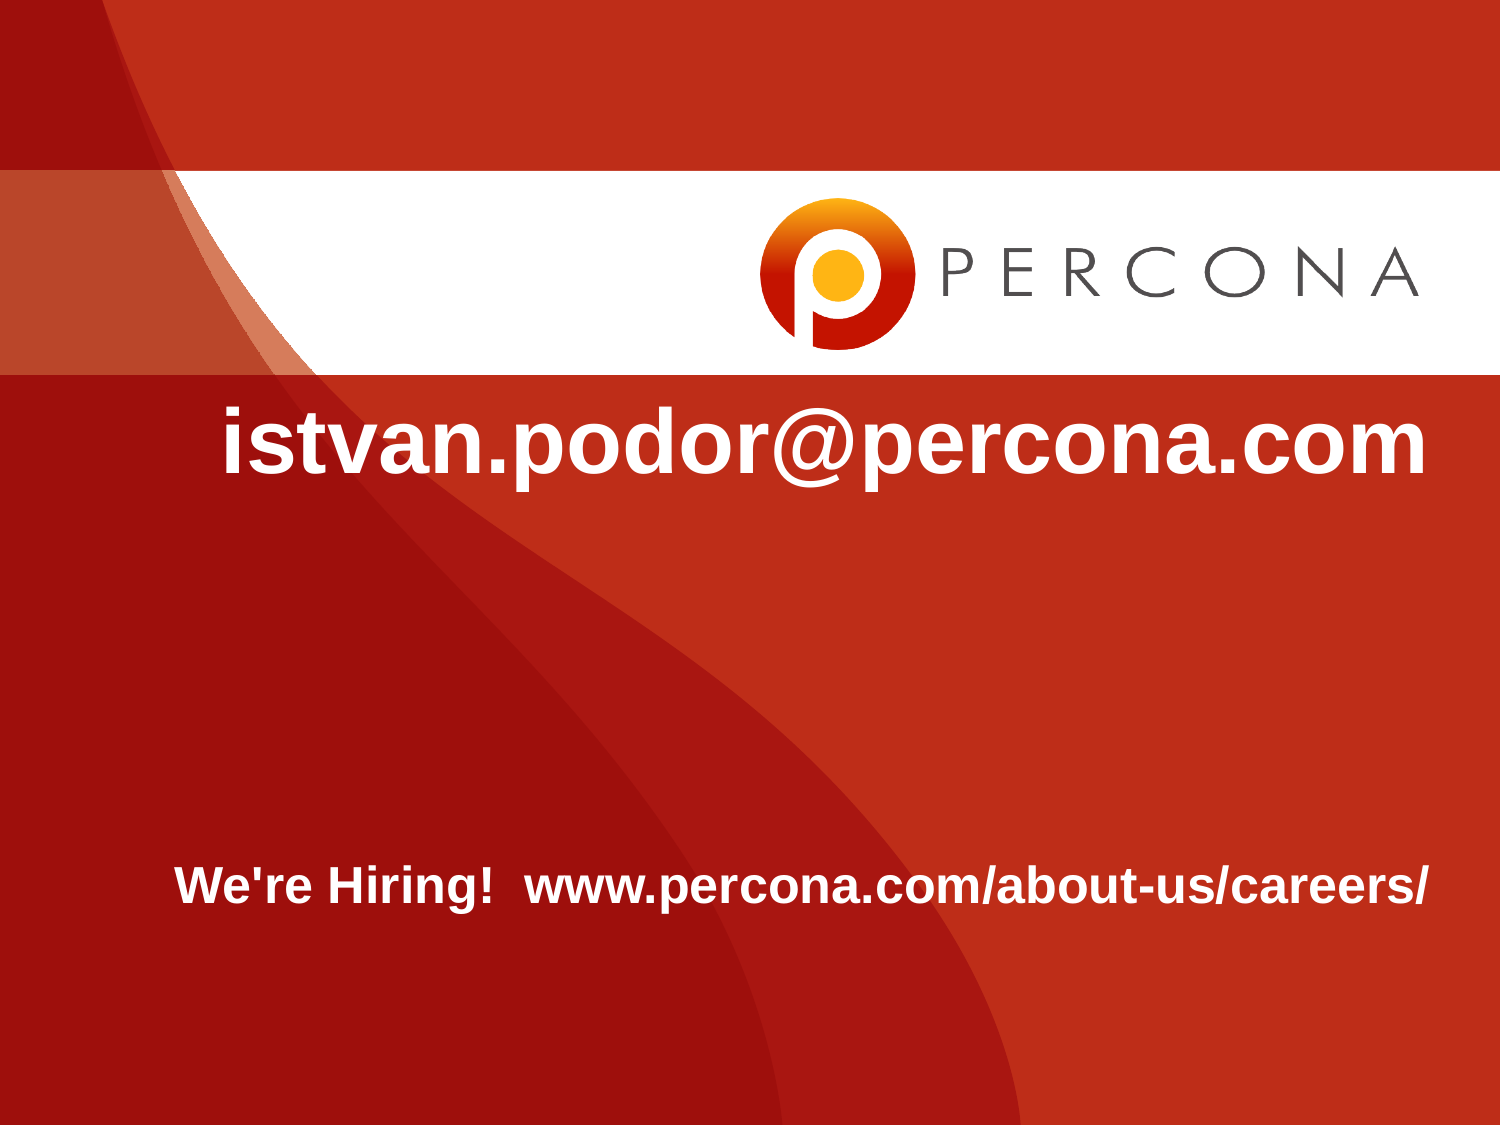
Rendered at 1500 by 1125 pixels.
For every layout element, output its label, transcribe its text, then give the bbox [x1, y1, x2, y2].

title istvan.podor@percona.com [81, 390, 1432, 596]
picture [760, 198, 1419, 350]
title We're Hiring! www.percona.com/about-us/careers/ [81, 819, 1432, 951]
